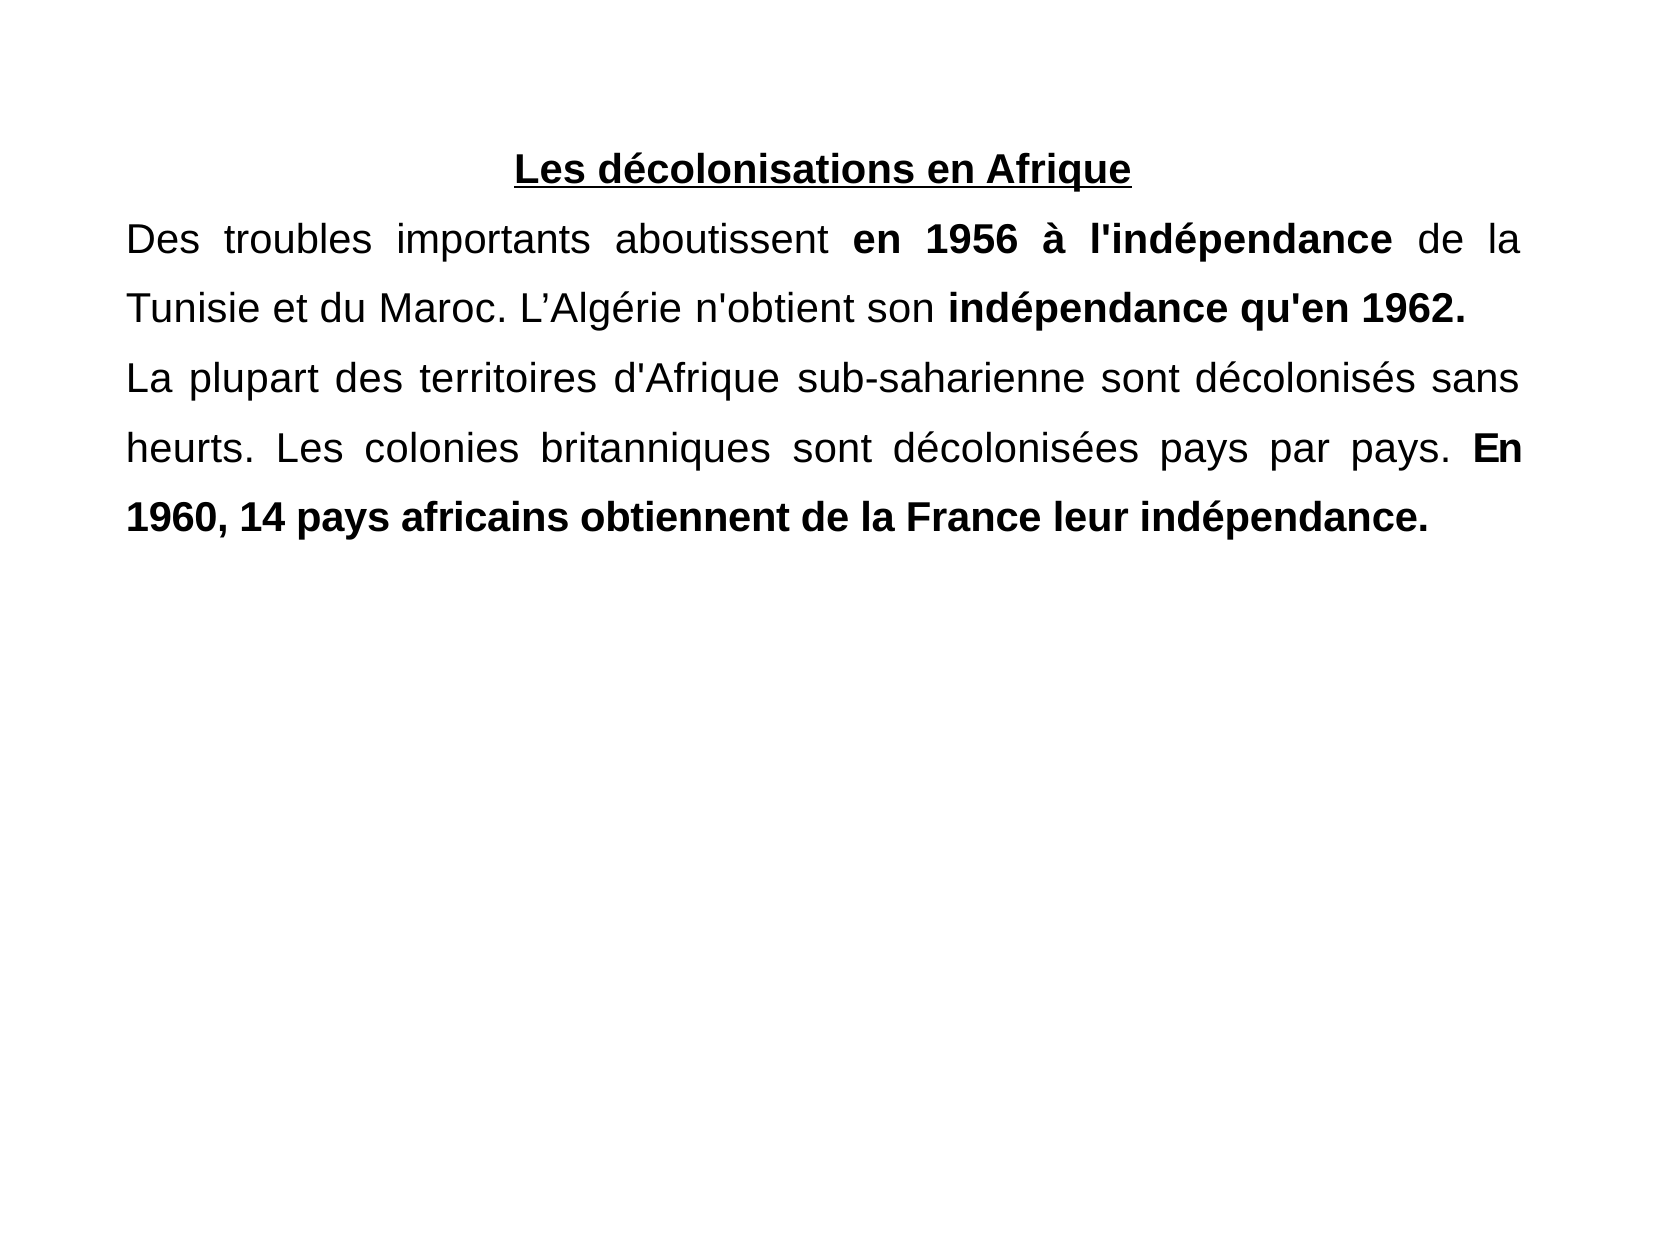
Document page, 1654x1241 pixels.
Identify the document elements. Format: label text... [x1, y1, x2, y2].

text_box Les décolonisations en Afrique Des troubles importants aboutissent en 1956 à l'indépendance de la Tunisie et du Maroc. L’Algérie n'obtient son indépendance qu'en 1962. La plupart des territoires d'Afrique sub-saharienne sont décolonisés sans heurts. Les colonies britanniques sont décolonisées pays par pays. En 1960, 14 pays africains obtiennent de la France leur indépendance. [88, 115, 1565, 1152]
